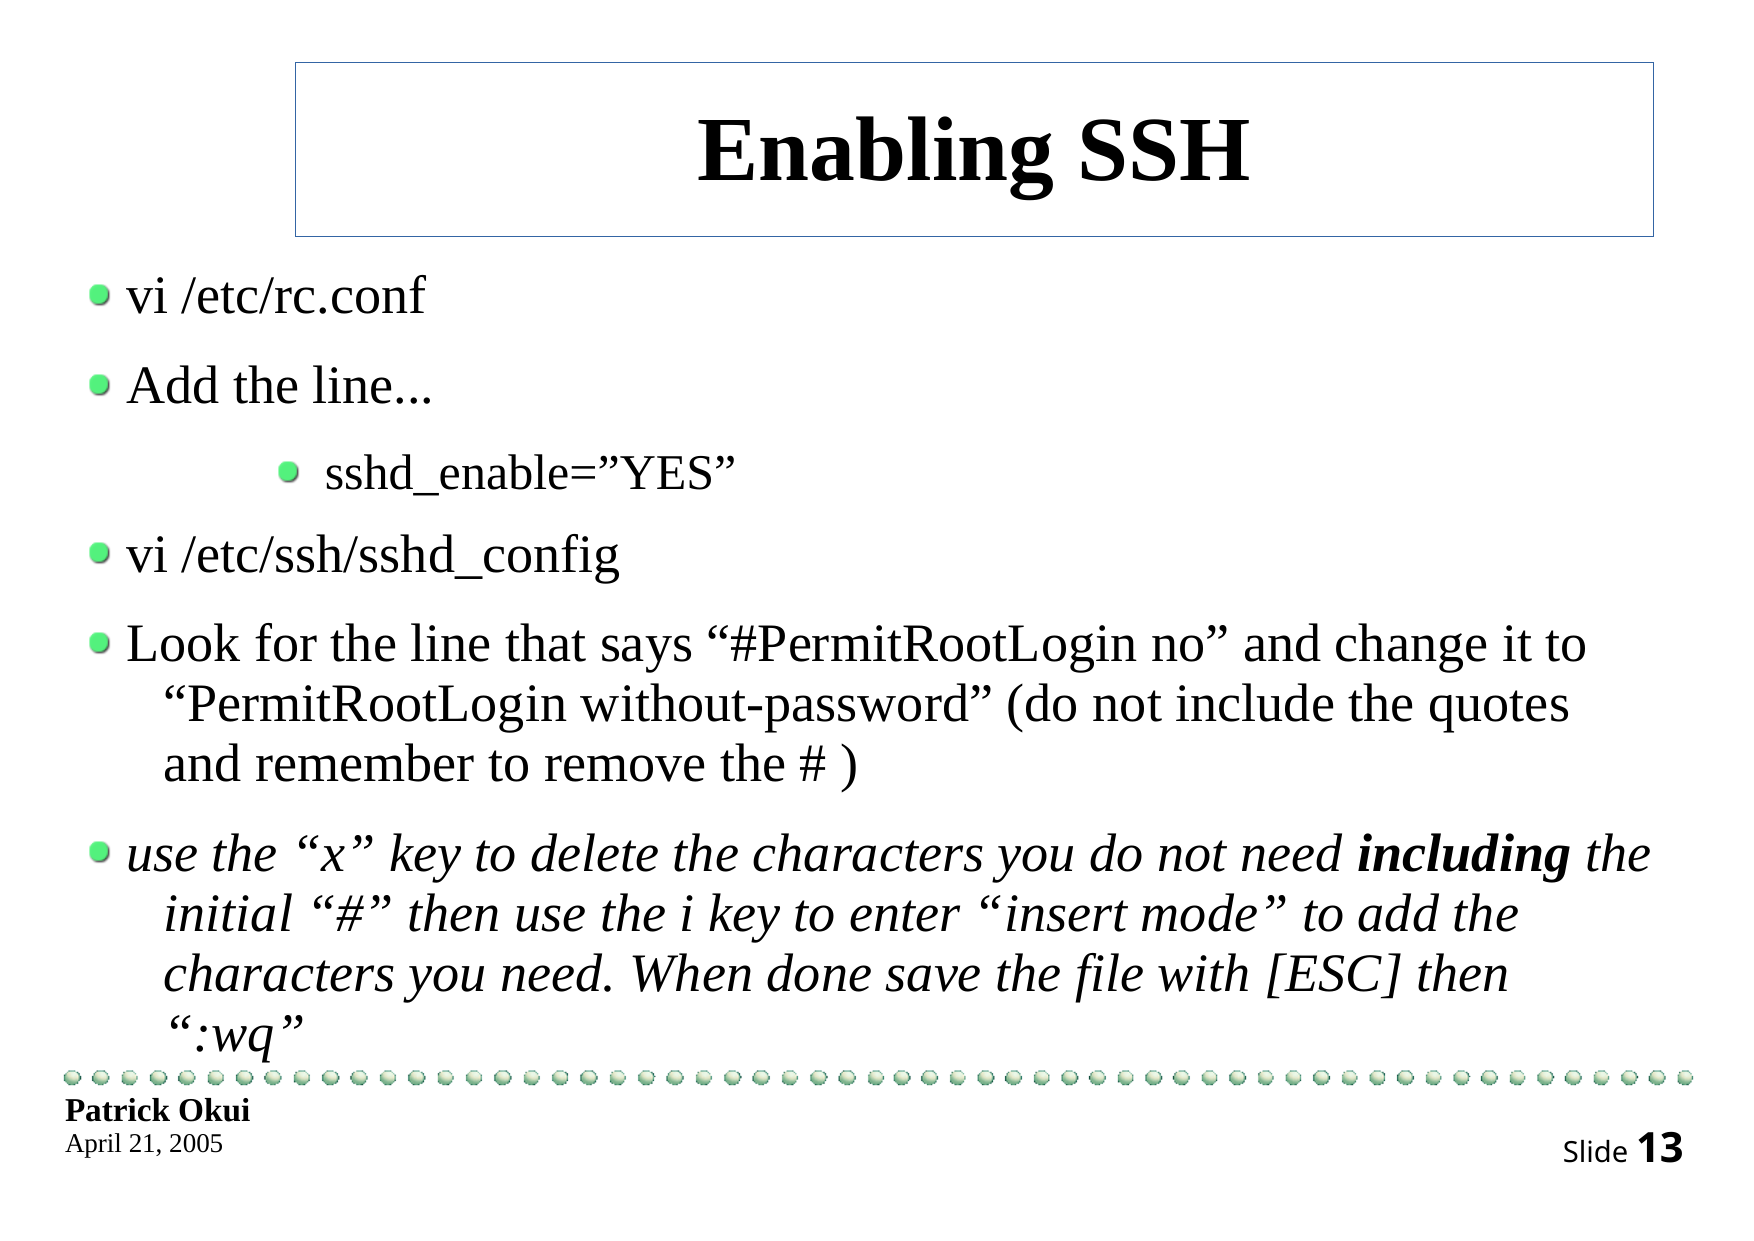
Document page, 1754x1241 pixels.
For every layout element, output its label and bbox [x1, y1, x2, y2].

picture [88, 840, 112, 865]
picture [277, 460, 301, 485]
picture [88, 541, 112, 566]
picture [88, 283, 112, 308]
picture [88, 373, 112, 398]
picture [88, 631, 112, 656]
picture [59, 1069, 1695, 1087]
